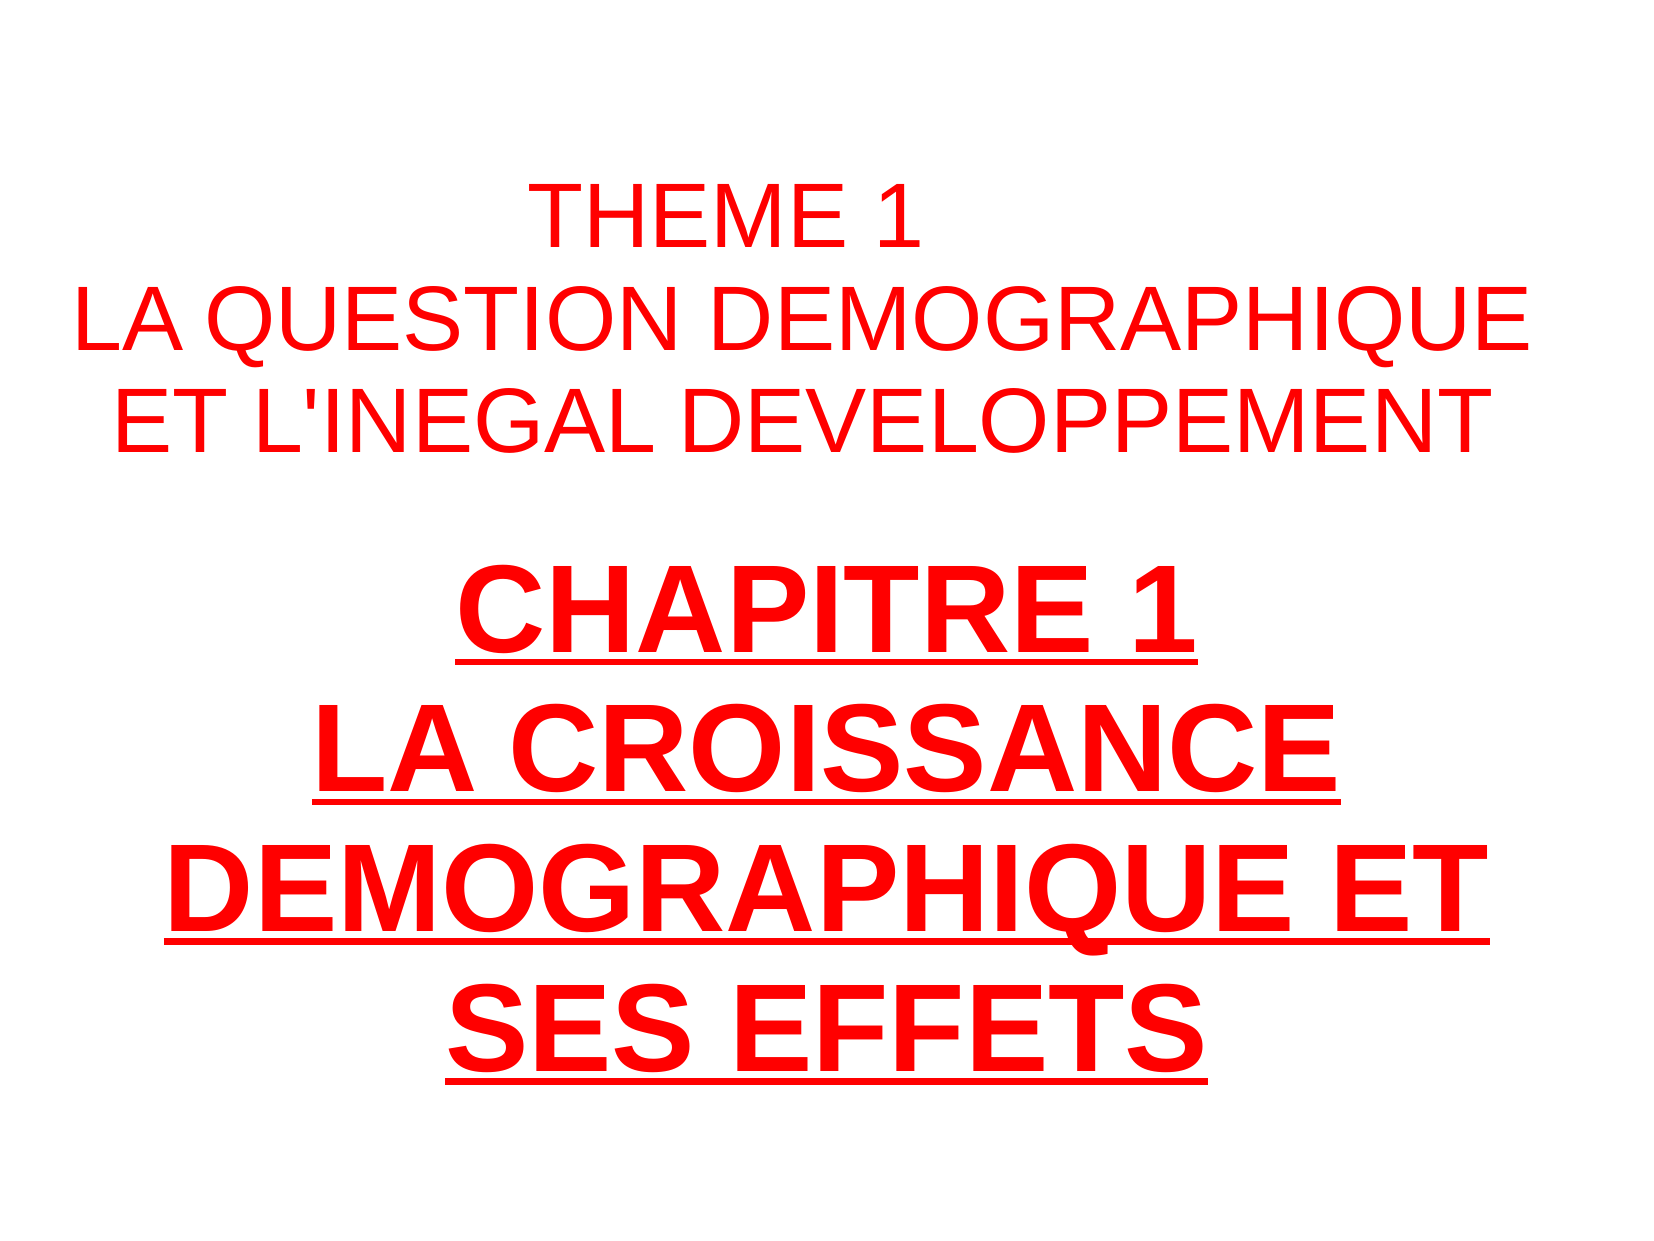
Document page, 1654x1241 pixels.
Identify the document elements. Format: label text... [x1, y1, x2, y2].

title THEME 1 LA QUESTION DEMOGRAPHIQUE ET L'INEGAL DEVELOPPEMENT [59, 164, 1548, 473]
text_box CHAPITRE 1 LA CROISSANCE DEMOGRAPHIQUE ET SES EFFETS [118, 531, 1536, 1106]
